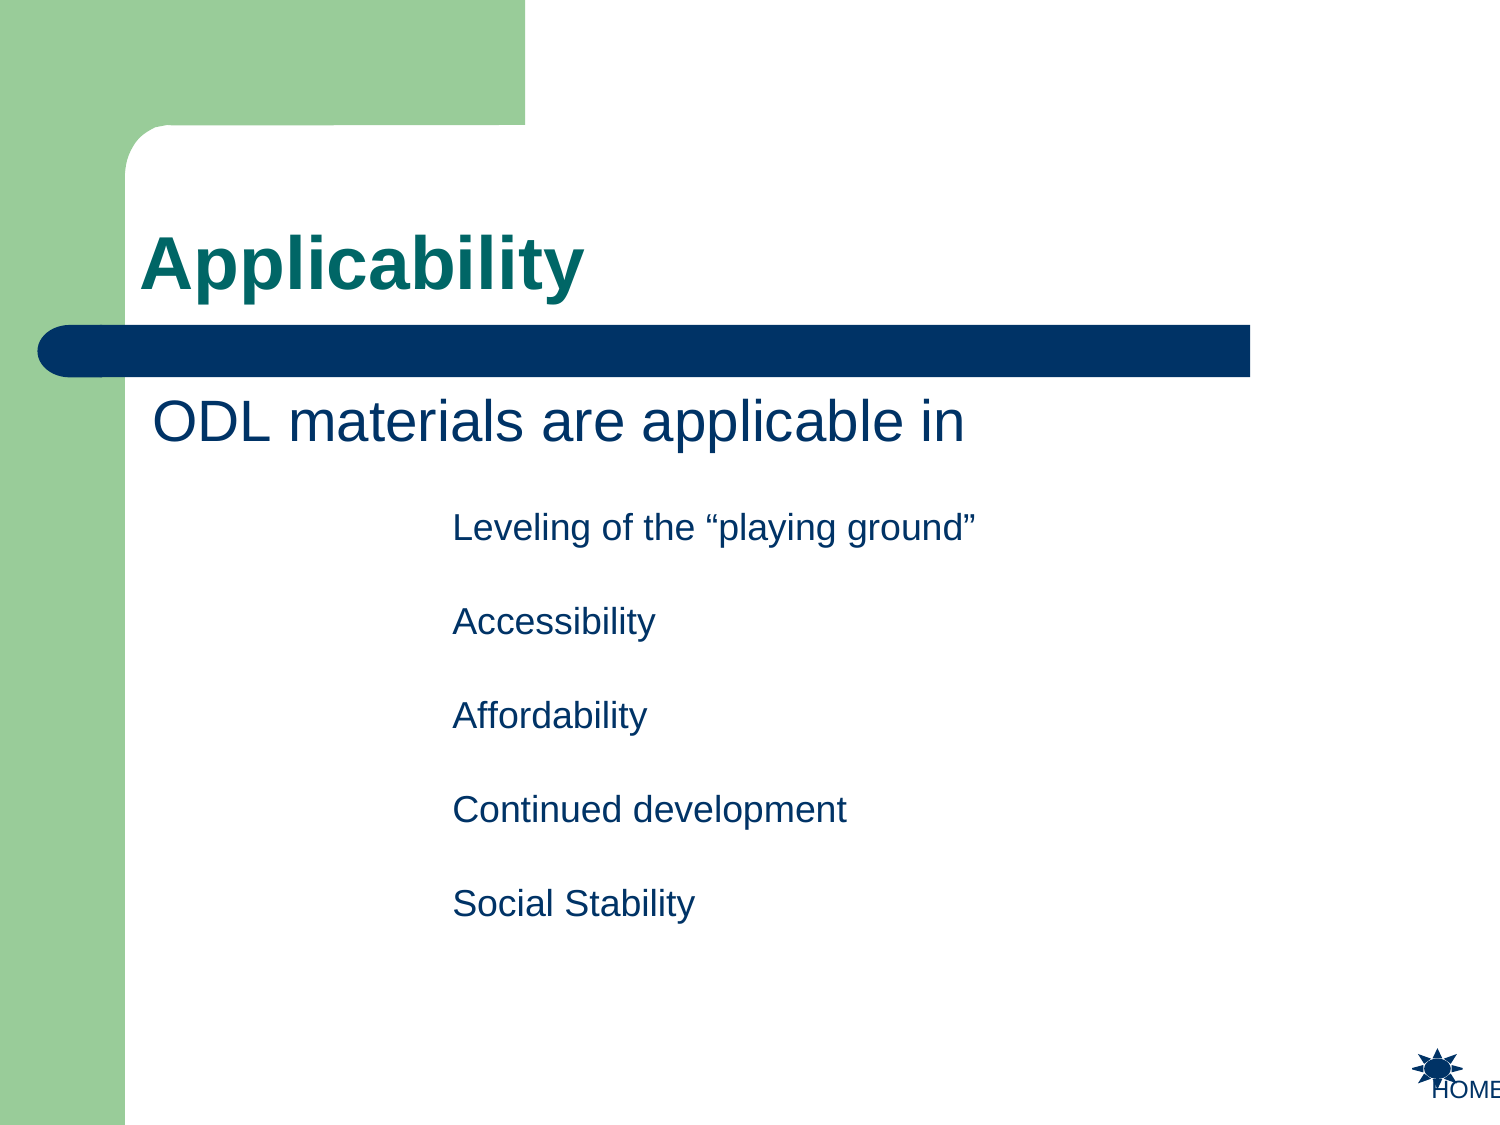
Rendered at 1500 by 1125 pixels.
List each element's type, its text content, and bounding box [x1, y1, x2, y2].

list ODL materials are applicable in Leveling of the “playing ground” Accessibility Affordability Continued development Social Stability [137, 387, 1400, 1042]
text_box HOME [1419, 1055, 1456, 1088]
text_box HOME [1433, 1049, 1442, 1058]
title Applicability [124, 124, 1425, 313]
